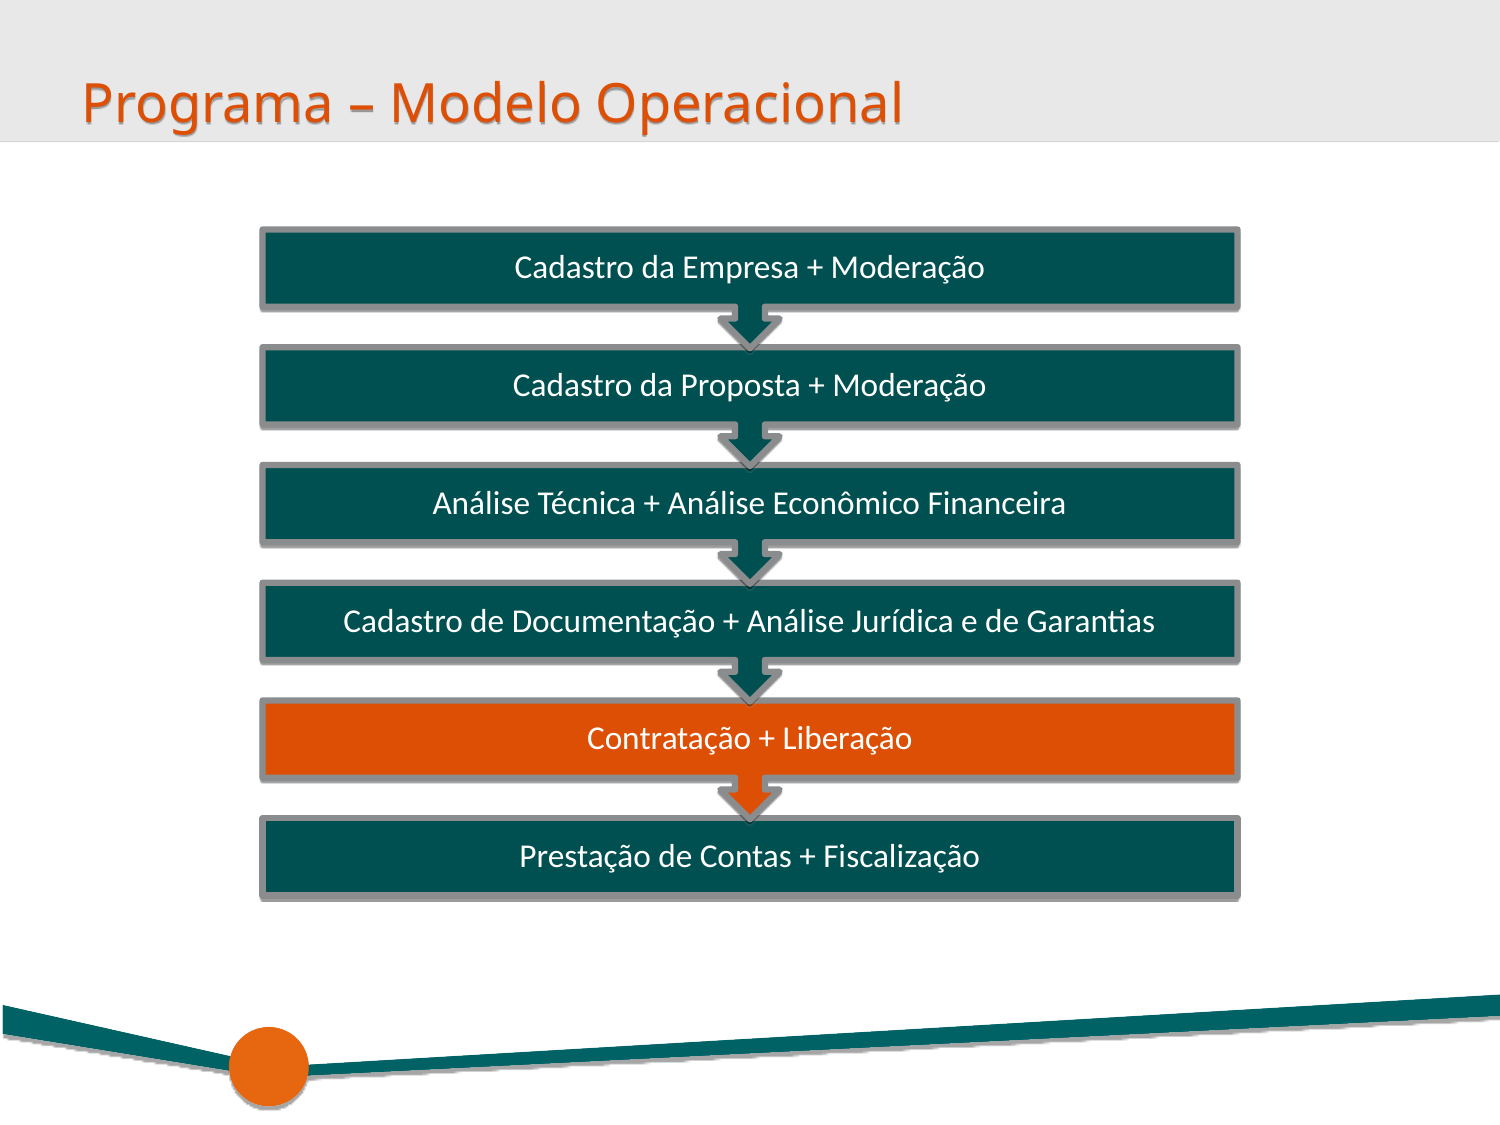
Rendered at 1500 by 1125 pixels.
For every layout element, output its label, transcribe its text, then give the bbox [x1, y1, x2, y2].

text_box Cadastro de Documentação + Análise Jurídica e de Garantias [262, 582, 1238, 702]
title Programa – Modelo Operacional [66, 18, 1417, 141]
text_box Análise Técnica + Análise Econômico Financeira [262, 464, 1238, 584]
text_box Cadastro da Empresa + Moderação [262, 229, 1238, 349]
text_box Prestação de Contas + Fiscalização [262, 818, 1238, 896]
text_box Contratação + Liberação [262, 700, 1238, 820]
text_box Cadastro da Proposta + Moderação [262, 347, 1238, 467]
